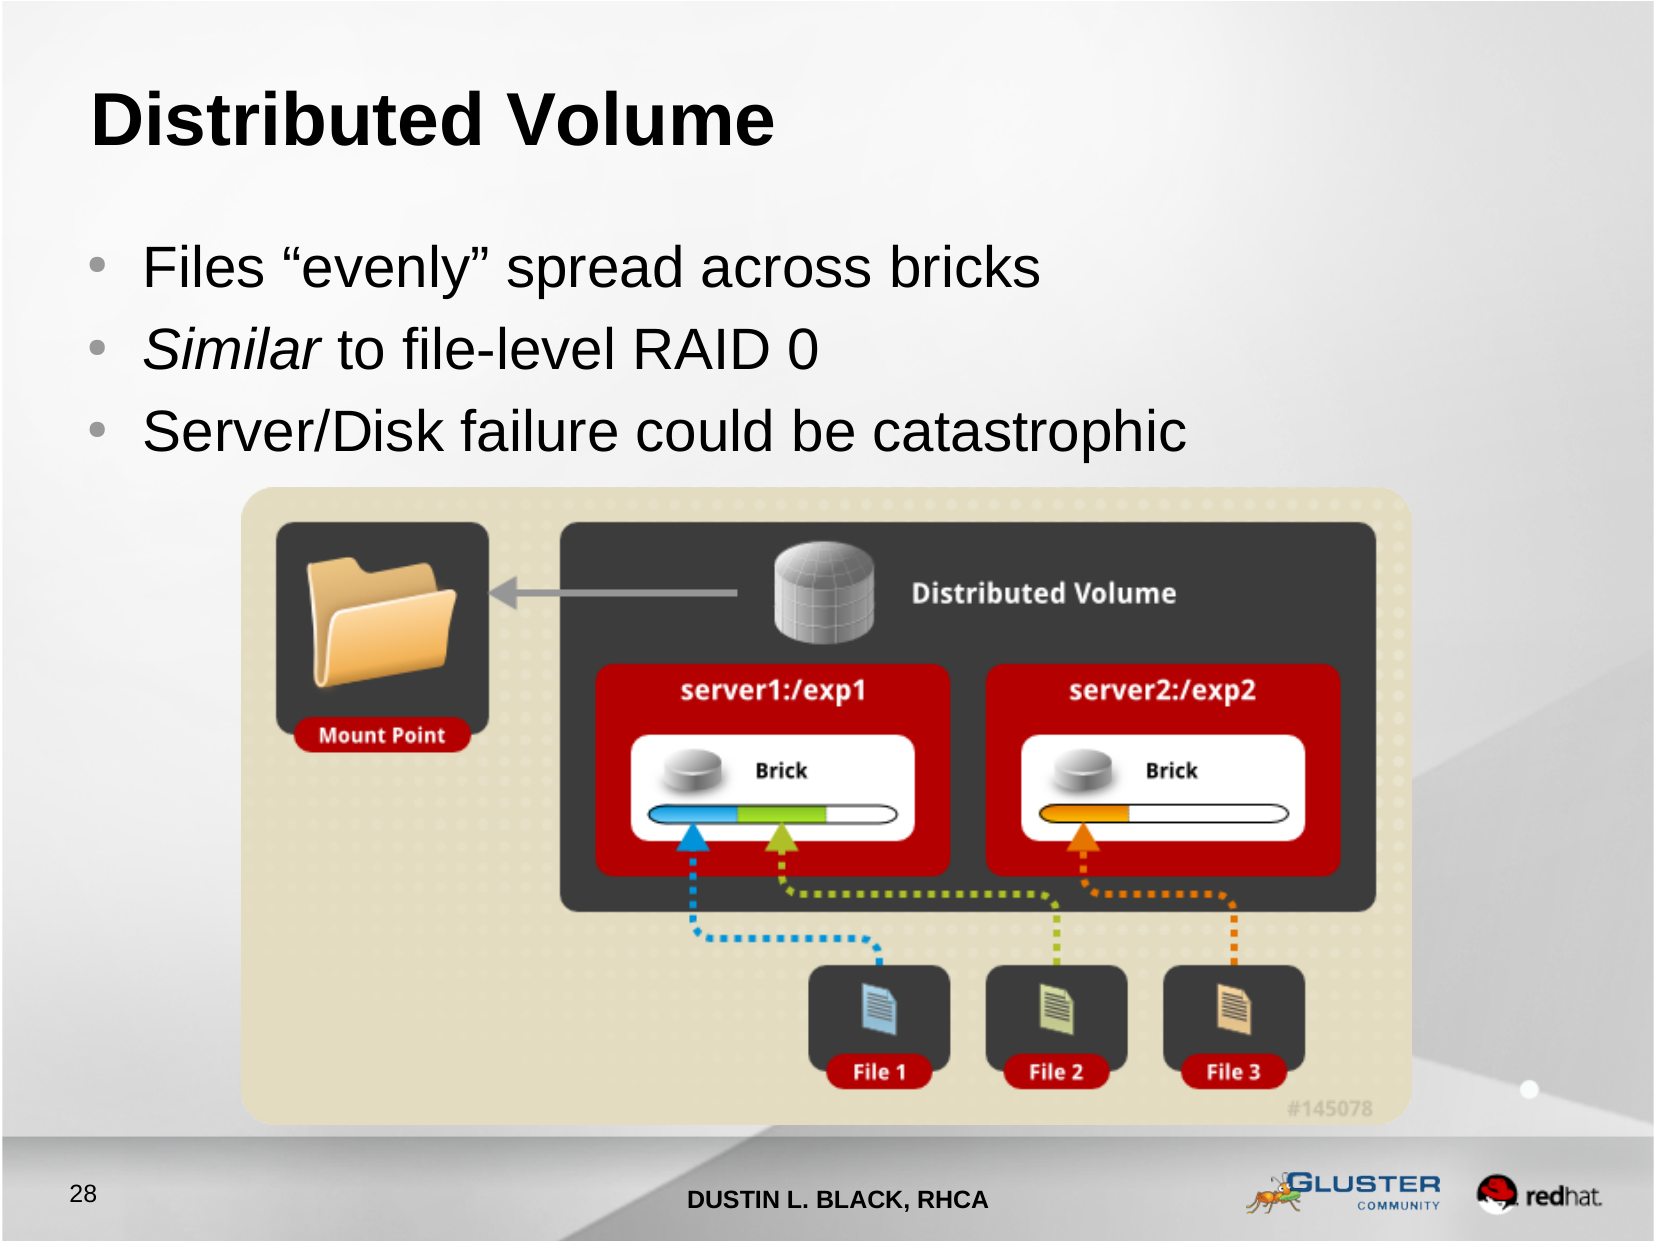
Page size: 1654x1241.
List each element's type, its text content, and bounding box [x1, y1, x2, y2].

title Distributed Volume [90, 15, 1579, 223]
list Files “evenly” spread across bricks Similar to file-level RAID 0 Server/Disk failure could be catastrophic [86, 232, 1576, 1111]
picture [2, 1, 1654, 1241]
